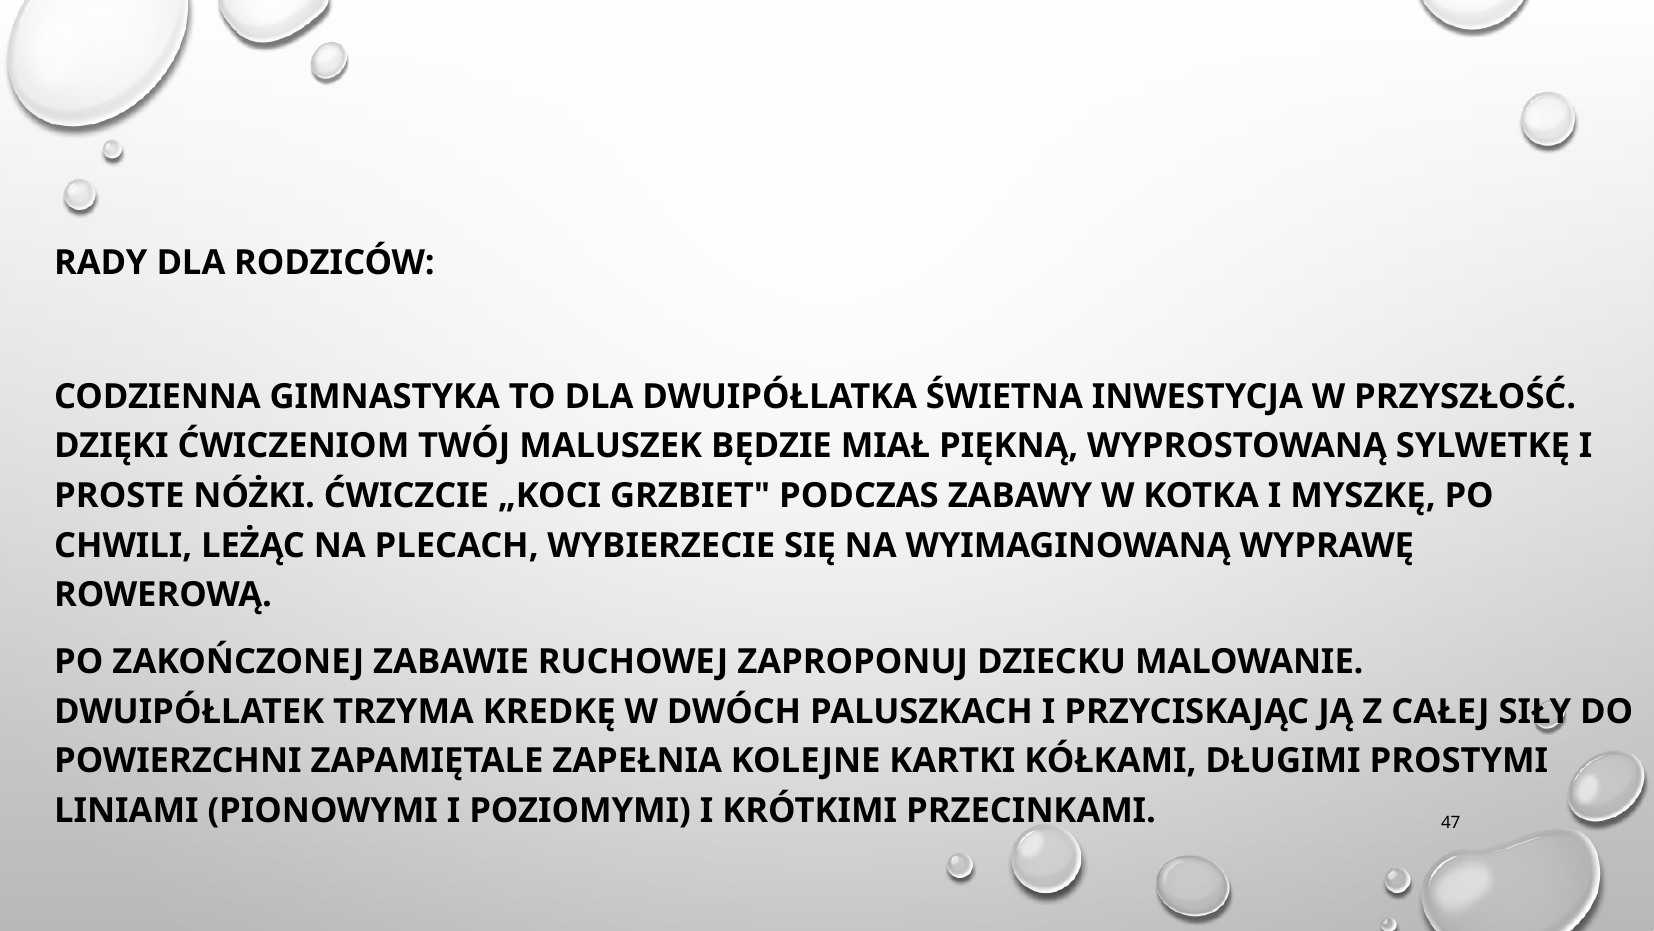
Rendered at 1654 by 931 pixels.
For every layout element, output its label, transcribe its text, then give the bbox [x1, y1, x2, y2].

text_box [1426, 838, 1530, 848]
list Rady dla rodziców: Codzienna gimnastyka to dla dwuipółlatka świetna inwestycja w przyszłość. Dzięki ćwiczeniom twój maluszek będzie miał piękną, wyprostowaną sylwetkę i proste nóżki. Ćwiczcie „koci grzbiet" podczas zabawy w kotka i myszkę, po chwili, leżąc na plecach, wybierzecie się na wyimaginowaną wyprawę rowerową. Po zakończonej zabawie ruchowej zaproponuj dziecku malowanie. Dwuipółlatek trzyma kredkę w dwóch paluszkach i przyciskając ją z całej siły do powierzchni zapamiętale zapełnia kolejne kartki kółkami, długimi prostymi liniami (pionowymi i poziomymi) i krótkimi przecinkami. [39, 224, 1654, 838]
